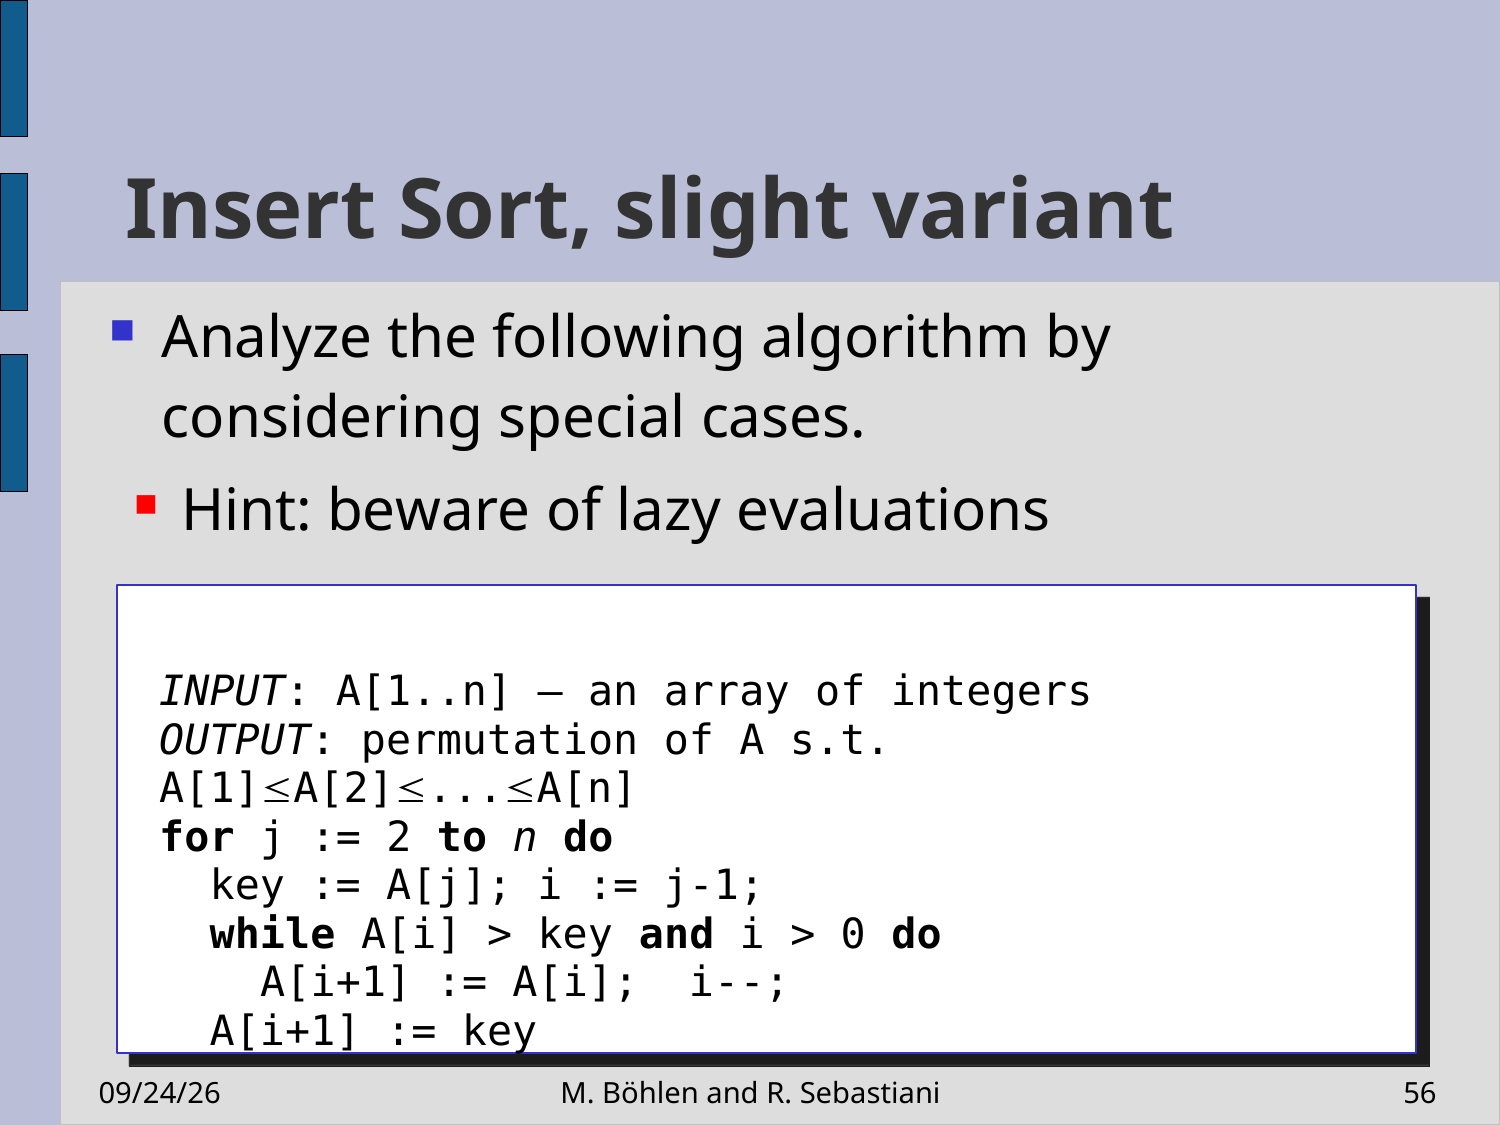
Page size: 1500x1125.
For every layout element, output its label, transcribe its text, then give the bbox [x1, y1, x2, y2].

list [166, 585, 1478, 1125]
text_box INPUT: A[1..n] – an array of integers OUTPUT: permutation of A s.t. A[1]A[2]...A[n] for j := 2 to n do key := A[j]; i := j-1; while A[i] > key and i > 0 do A[i+1] := A[i]; i--; A[i+1] := key [159, 667, 1365, 1013]
text_box [117, 585, 166, 1053]
list Analyze the following algorithm by considering special cases. Hint: beware of lazy evaluations [91, 287, 1463, 601]
title Insert Sort, slight variant [110, 67, 1392, 271]
